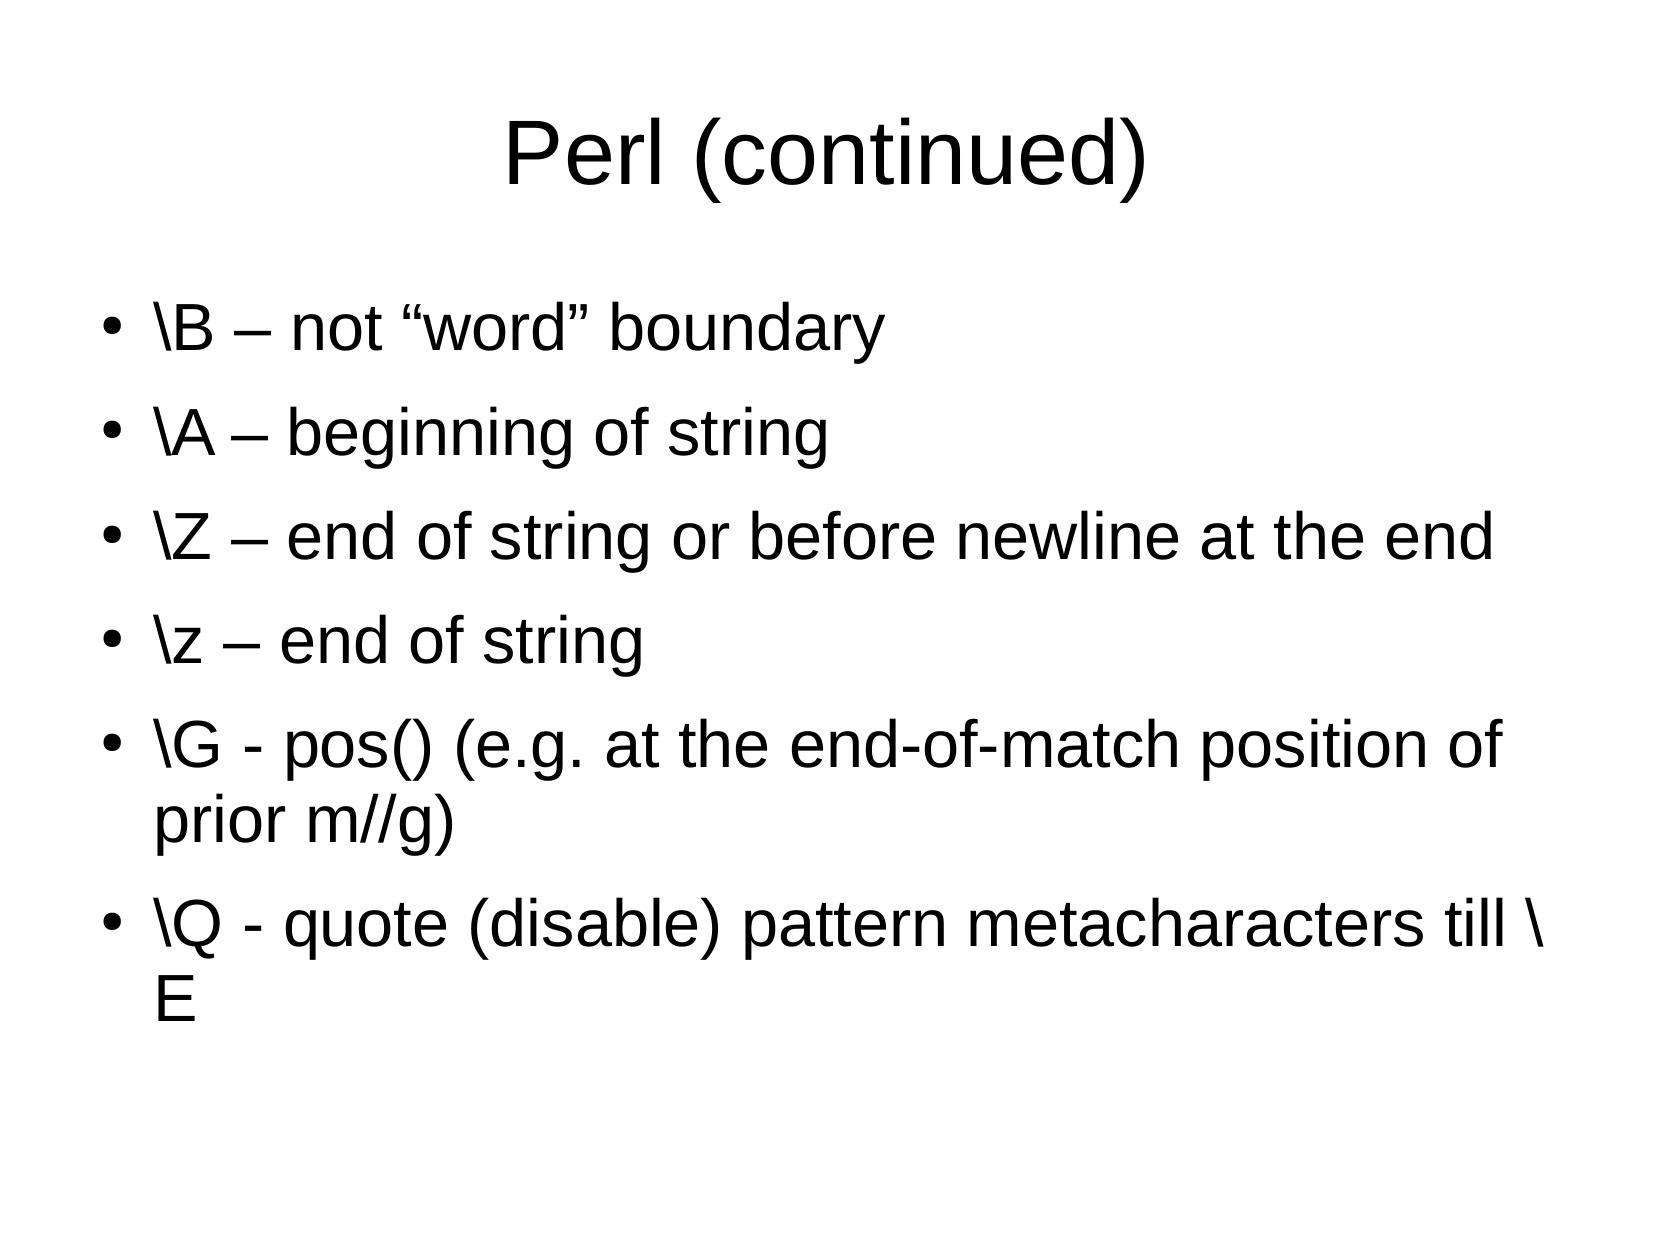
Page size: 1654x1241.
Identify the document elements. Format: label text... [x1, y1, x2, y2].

list \B – not “word” boundary \A – beginning of string \Z – end of string or before newline at the end \z – end of string \G - pos() (e.g. at the end-of-match position of prior m//g) \Q - quote (disable) pattern metacharacters till \E [82, 290, 1571, 1094]
title Perl (continued) [82, 56, 1571, 250]
